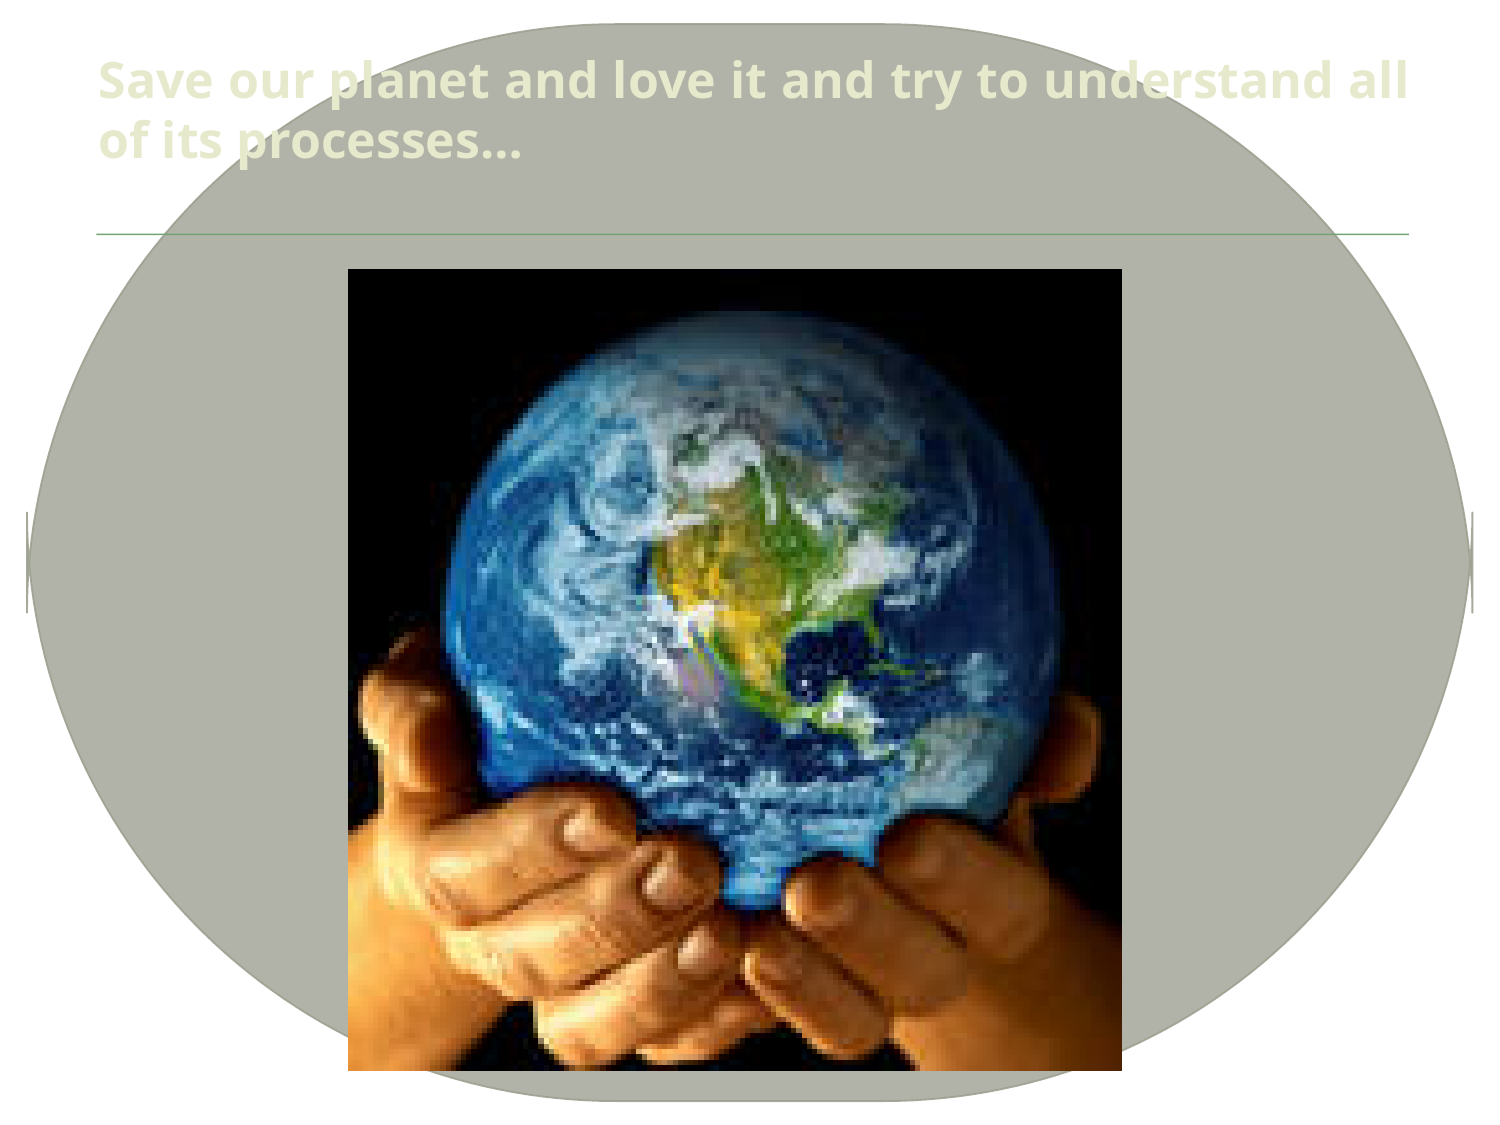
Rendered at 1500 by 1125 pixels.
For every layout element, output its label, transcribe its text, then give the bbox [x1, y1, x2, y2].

title Save our planet and love it and try to understand all of its processes… [75, 41, 1425, 230]
picture [348, 270, 1122, 1071]
